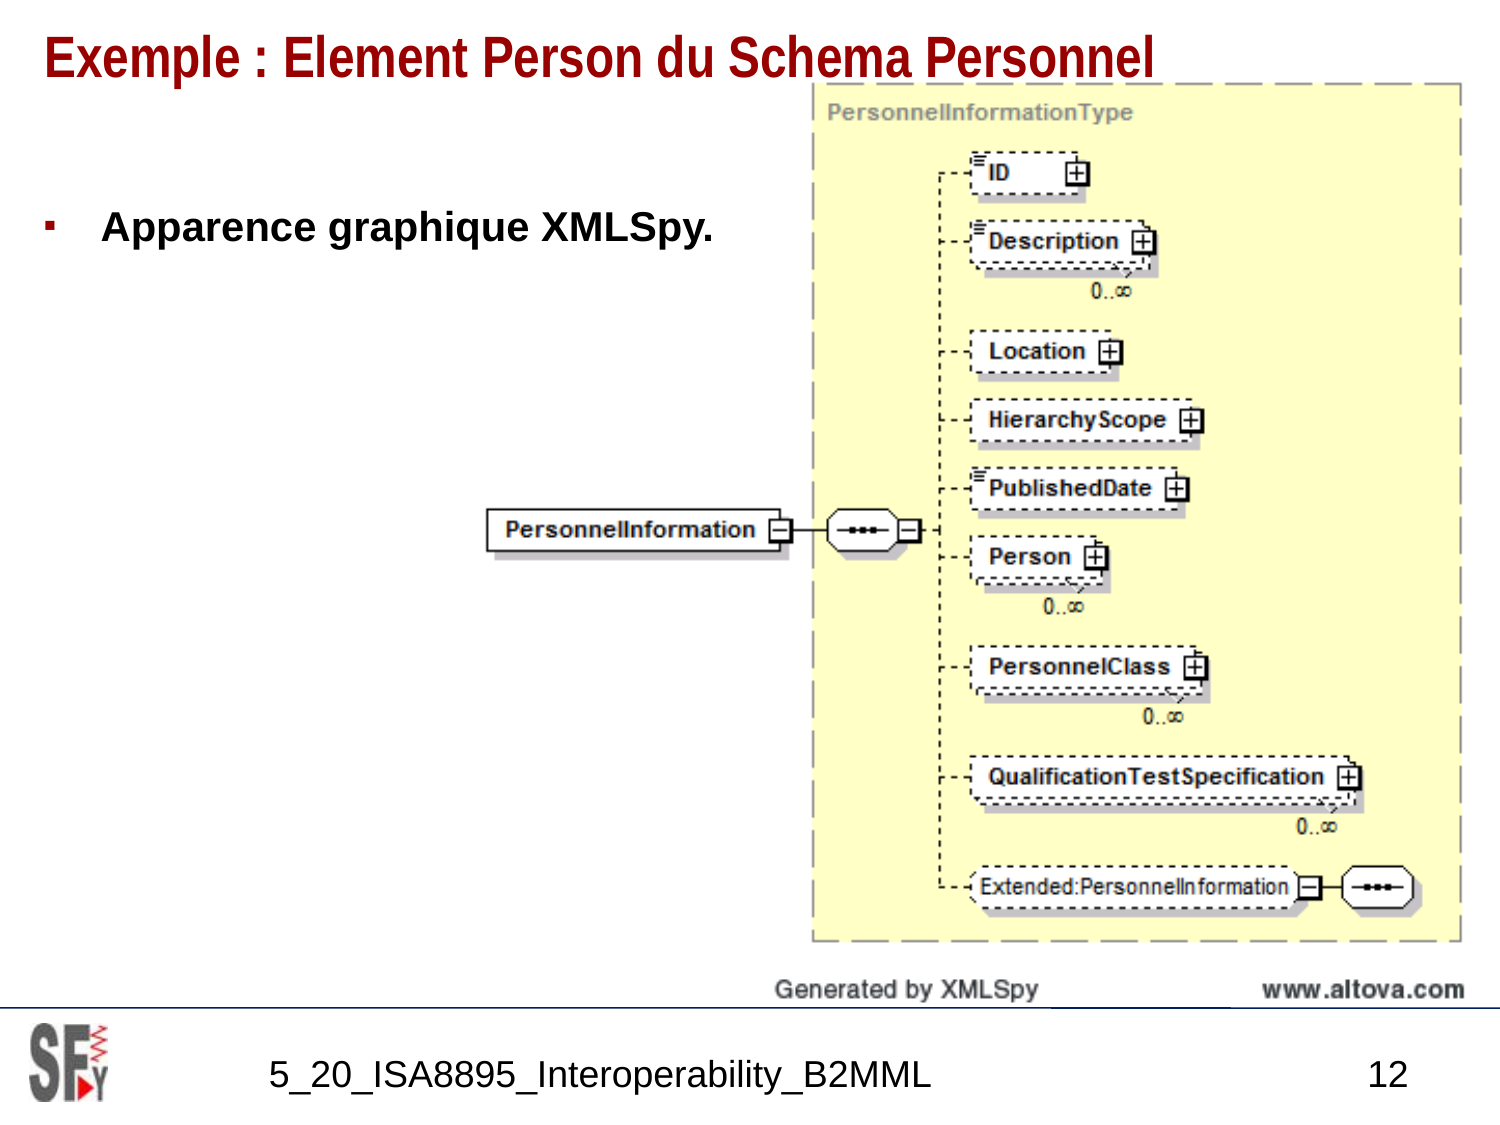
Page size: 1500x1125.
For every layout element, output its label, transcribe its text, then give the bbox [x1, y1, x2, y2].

picture [29, 1023, 108, 1102]
list Apparence graphique XMLSpy. [29, 184, 1471, 988]
title Exemple : Element Person du Schema Personnel [29, 12, 1471, 138]
picture [466, 73, 1483, 1005]
slide_number <numéro> [1352, 1034, 1490, 1103]
footer 5_20_ISA8895_Interoperability_B2MML [253, 1034, 1336, 1103]
